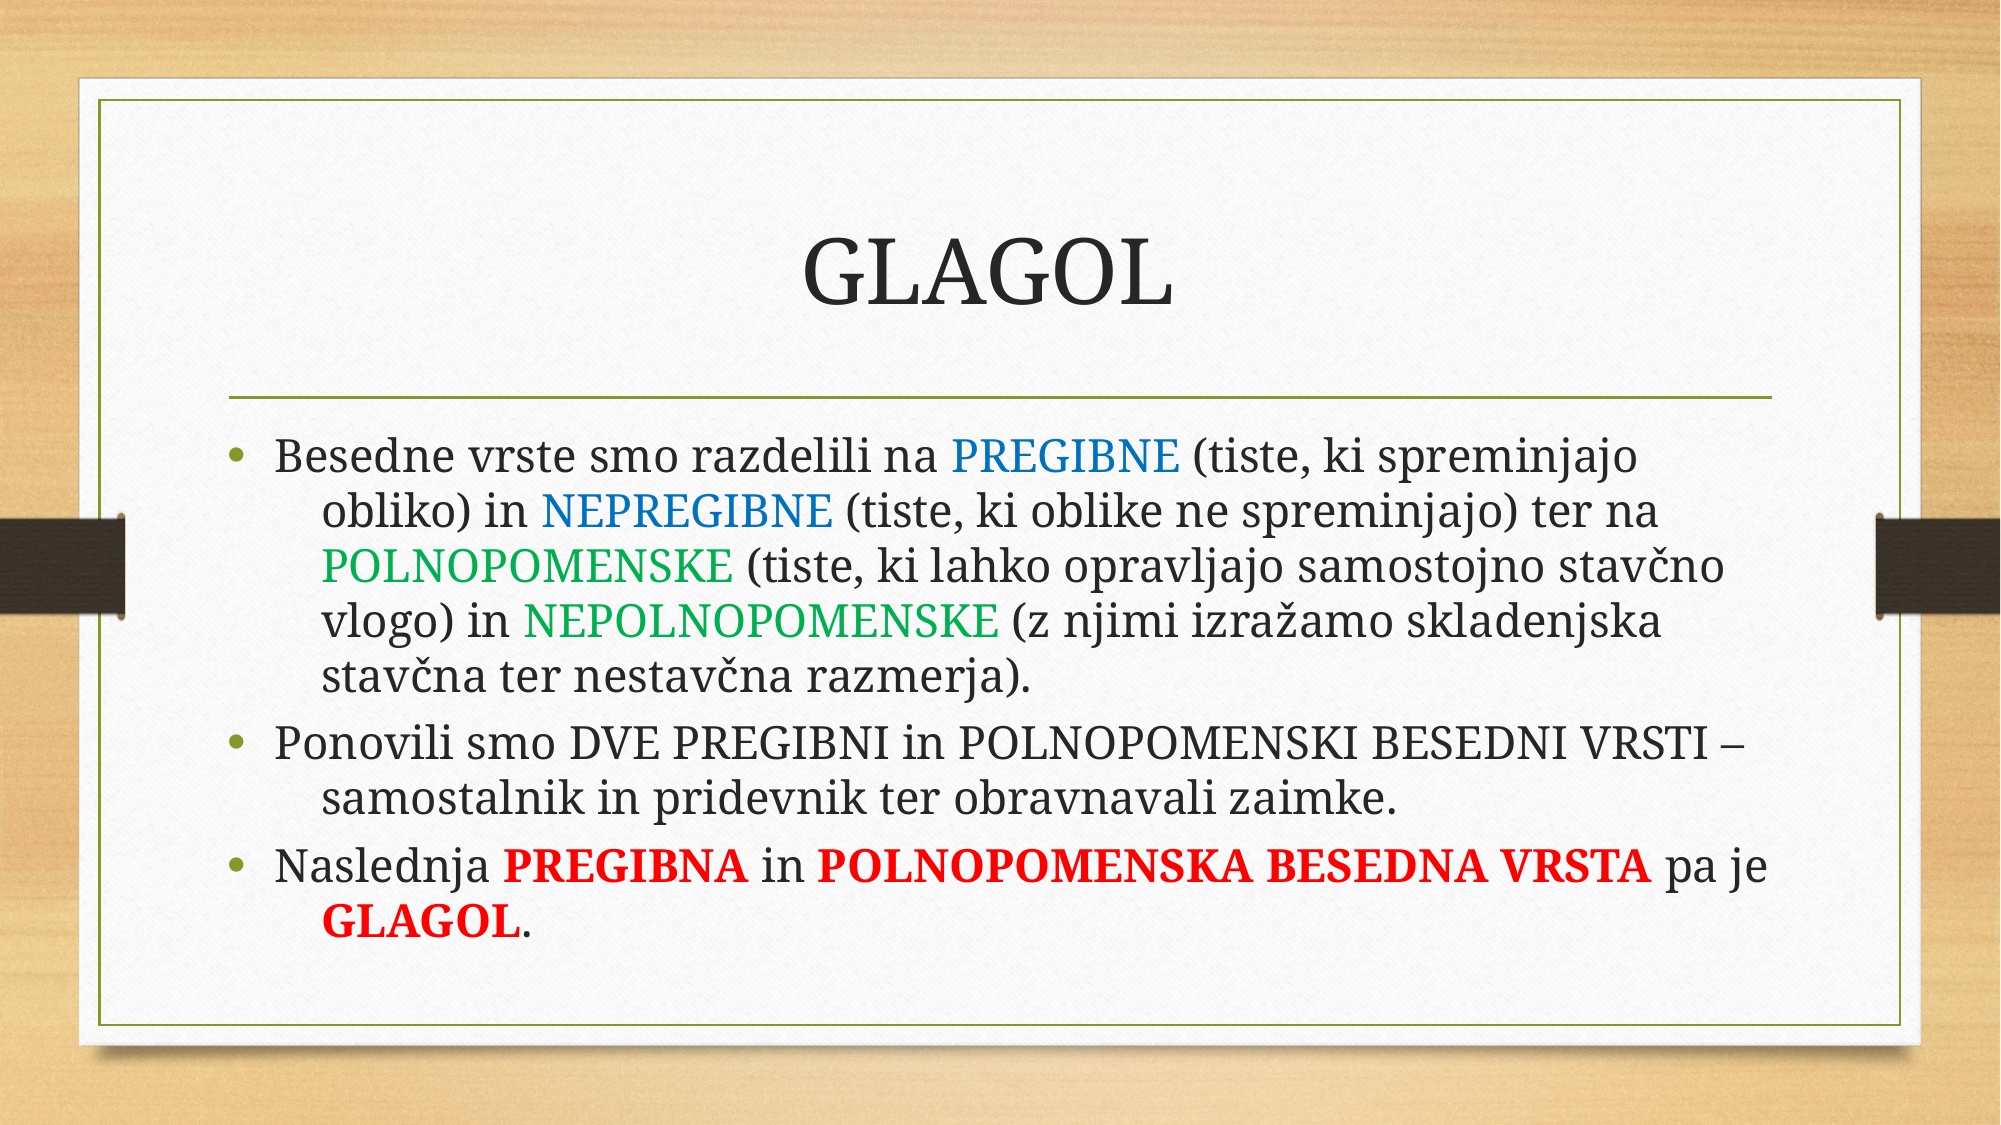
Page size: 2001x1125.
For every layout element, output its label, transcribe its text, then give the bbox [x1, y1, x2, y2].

list Besedne vrste smo razdelili na PREGIBNE (tiste, ki spreminjajo obliko) in NEPREGIBNE (tiste, ki oblike ne spreminjajo) ter na POLNOPOMENSKE (tiste, ki lahko opravljajo samostojno stavčno vlogo) in NEPOLNOPOMENSKE (z njimi izražamo skladenjska stavčna ter nestavčna razmerja). Ponovili smo DVE PREGIBNI in POLNOPOMENSKI BESEDNI VRSTI – samostalnik in pridevnik ter obravnavali zaimke. Naslednja PREGIBNA in POLNOPOMENSKA BESEDNA VRSTA pa je GLAGOL. [212, 419, 1788, 964]
title GLAGOL [212, 161, 1788, 376]
